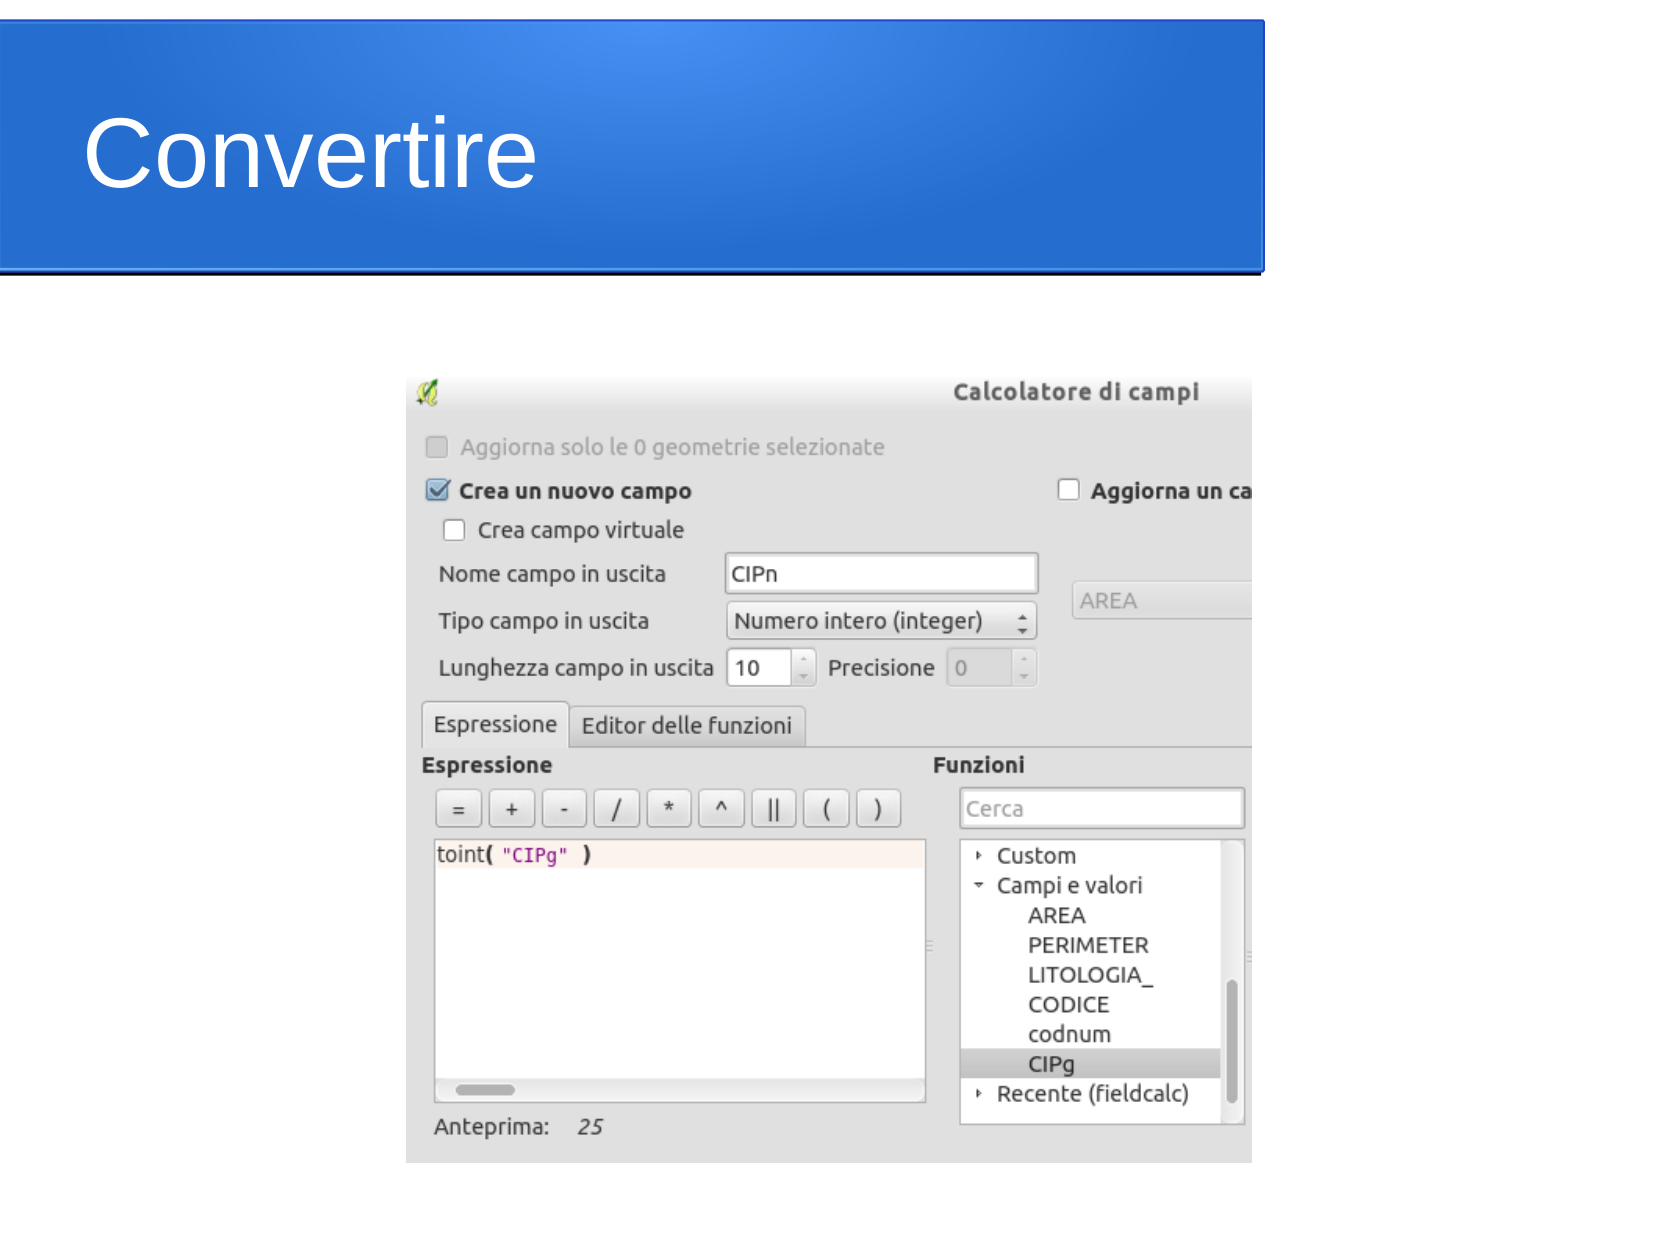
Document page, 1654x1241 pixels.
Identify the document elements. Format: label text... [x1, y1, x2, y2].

picture [406, 377, 1252, 1163]
title Convertire [82, 49, 1250, 257]
